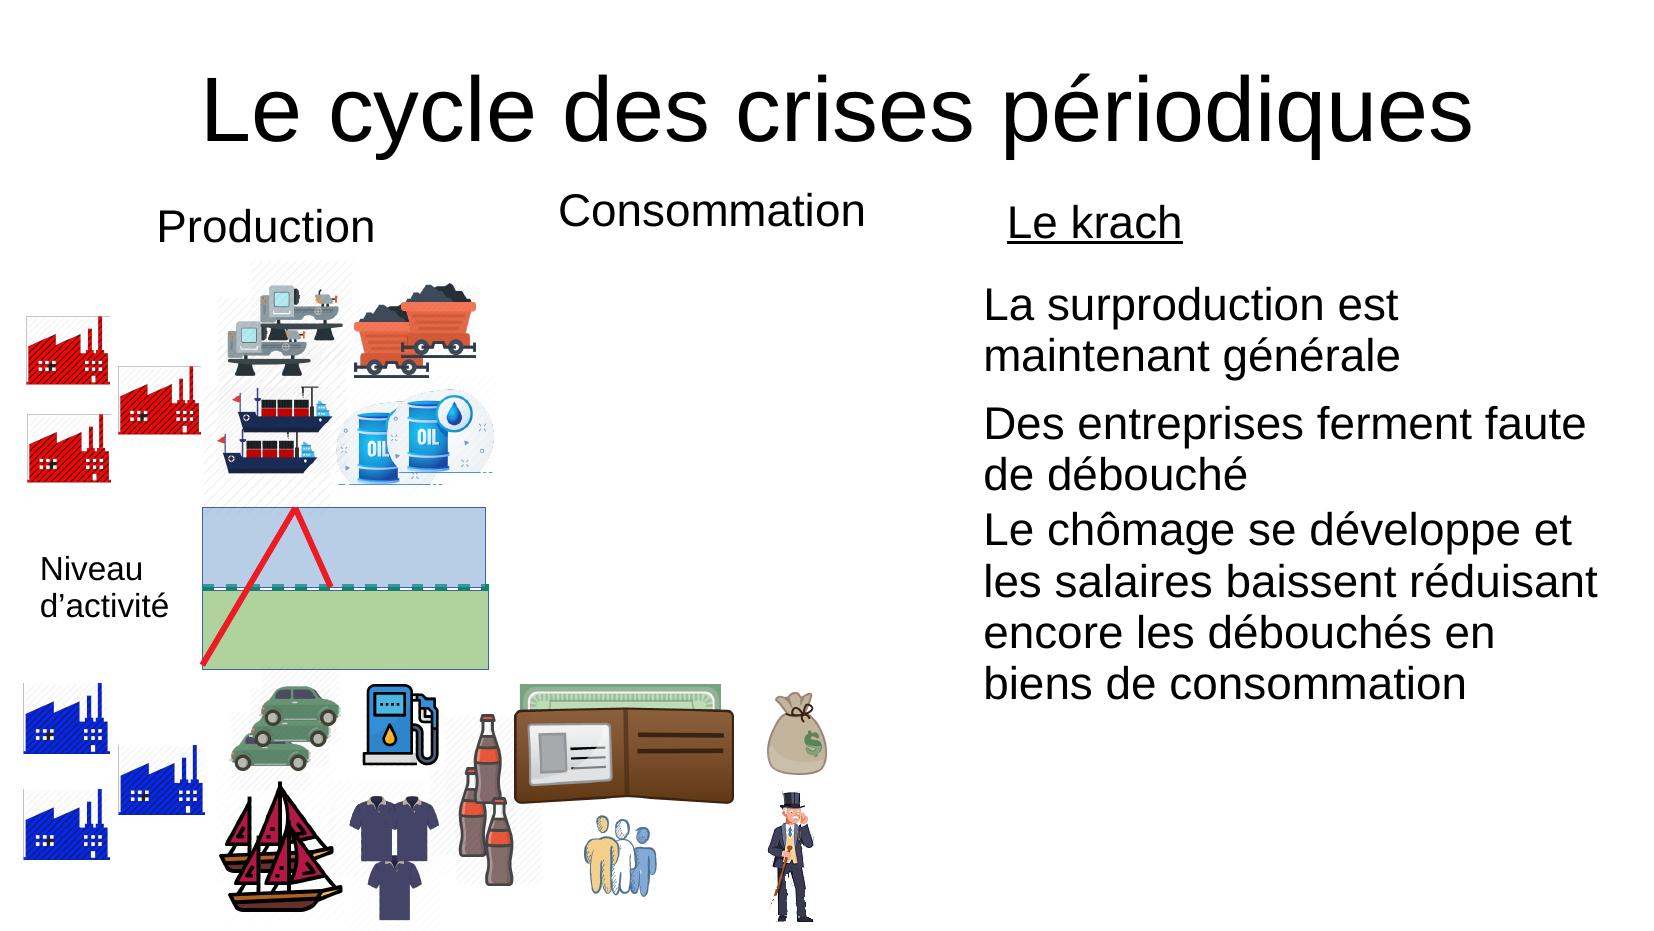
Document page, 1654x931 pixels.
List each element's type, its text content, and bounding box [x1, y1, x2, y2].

text_box Des entreprises ferment faute de débouché [968, 390, 1630, 496]
picture [578, 814, 662, 899]
text_box Consommation [543, 177, 886, 295]
picture [23, 788, 110, 860]
picture [767, 692, 827, 775]
text_box [252, 516, 327, 588]
text_box Le chômage se développe et les salaires baissent réduisant encore les débouchés en biens de consommation [968, 496, 1630, 717]
text_box Le krach [992, 189, 1642, 272]
text_box Production [141, 193, 402, 260]
text_box La surproduction est maintenant générale [968, 271, 1630, 390]
text_box [299, 507, 486, 588]
text_box [202, 590, 489, 670]
picture [215, 665, 734, 931]
text_box [202, 590, 242, 658]
text_box [202, 507, 291, 588]
picture [118, 259, 497, 517]
picture [26, 316, 110, 386]
picture [23, 682, 110, 754]
text_box Niveau d’activité [25, 543, 202, 643]
title Le cycle des crises périodiques [47, 7, 1630, 213]
picture [767, 791, 814, 922]
picture [27, 414, 111, 483]
picture [118, 744, 205, 815]
